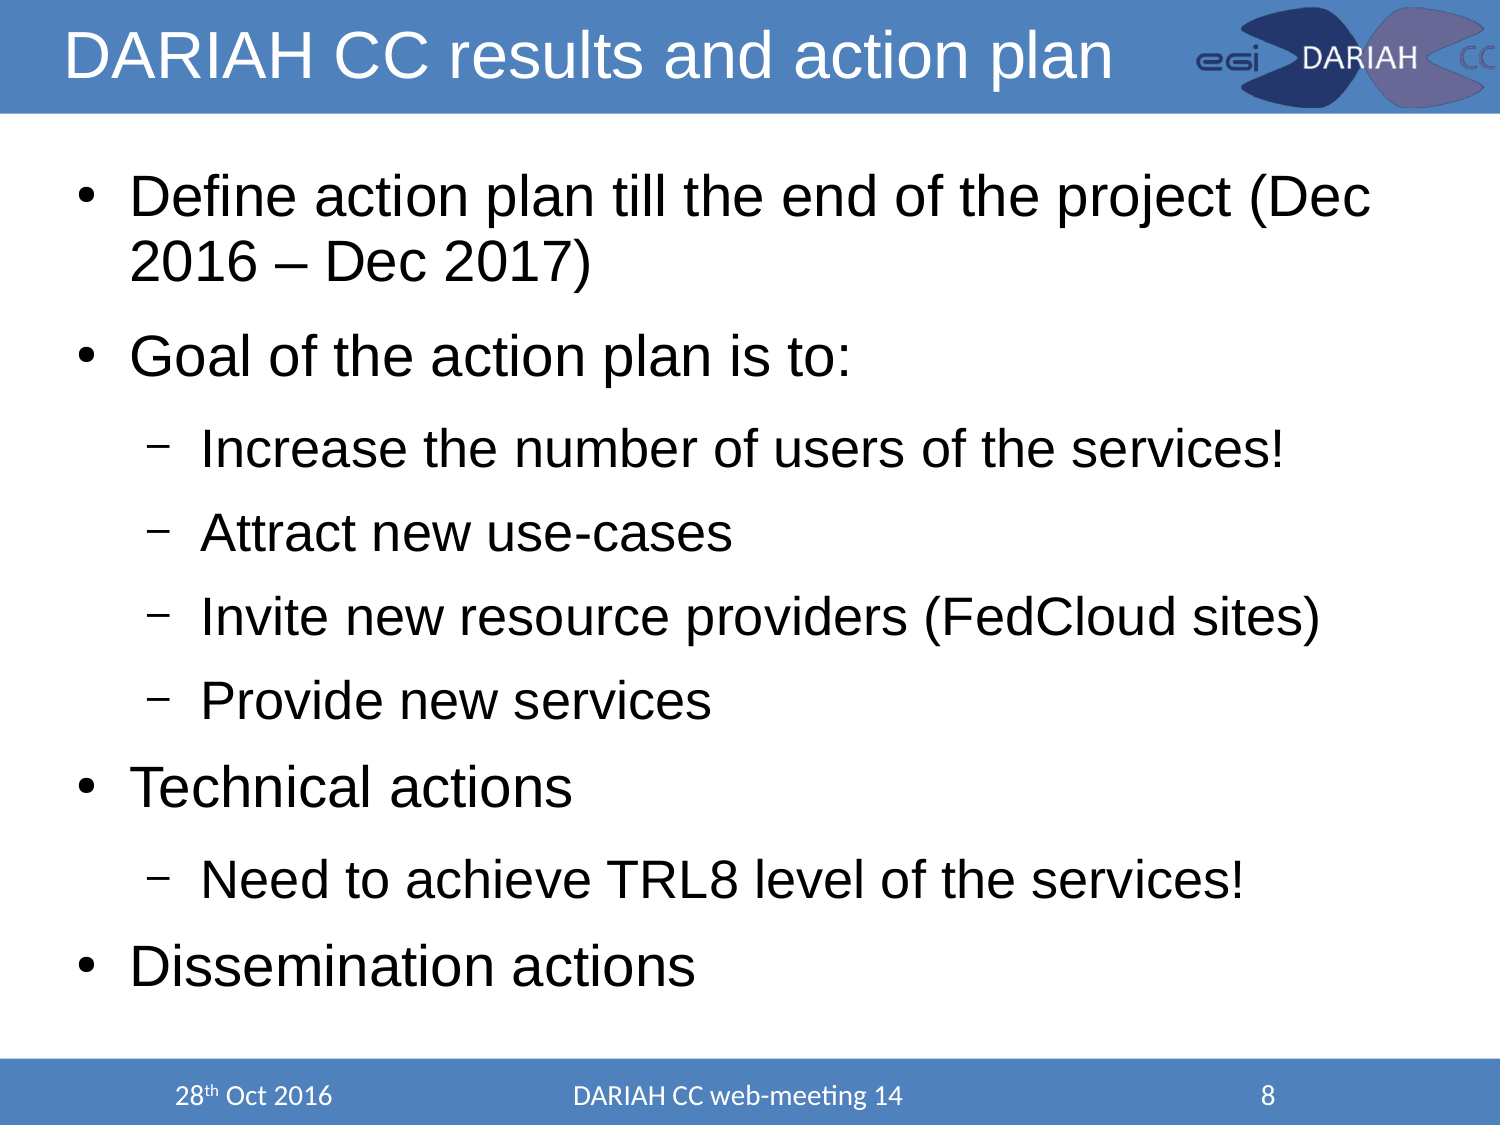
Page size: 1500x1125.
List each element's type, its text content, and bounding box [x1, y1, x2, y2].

title DARIAH CC results and action plan [0, 0, 1182, 114]
list Define action plan till the end of the project (Dec 2016 – Dec 2017) Goal of the action plan is to: Increase the number of users of the services! Attract new use-cases Invite new resource providers (FedCloud sites) Provide new services Technical actions Need to achieve TRL8 level of the services! Dissemination actions [58, 164, 1458, 1023]
picture [1196, 7, 1495, 108]
